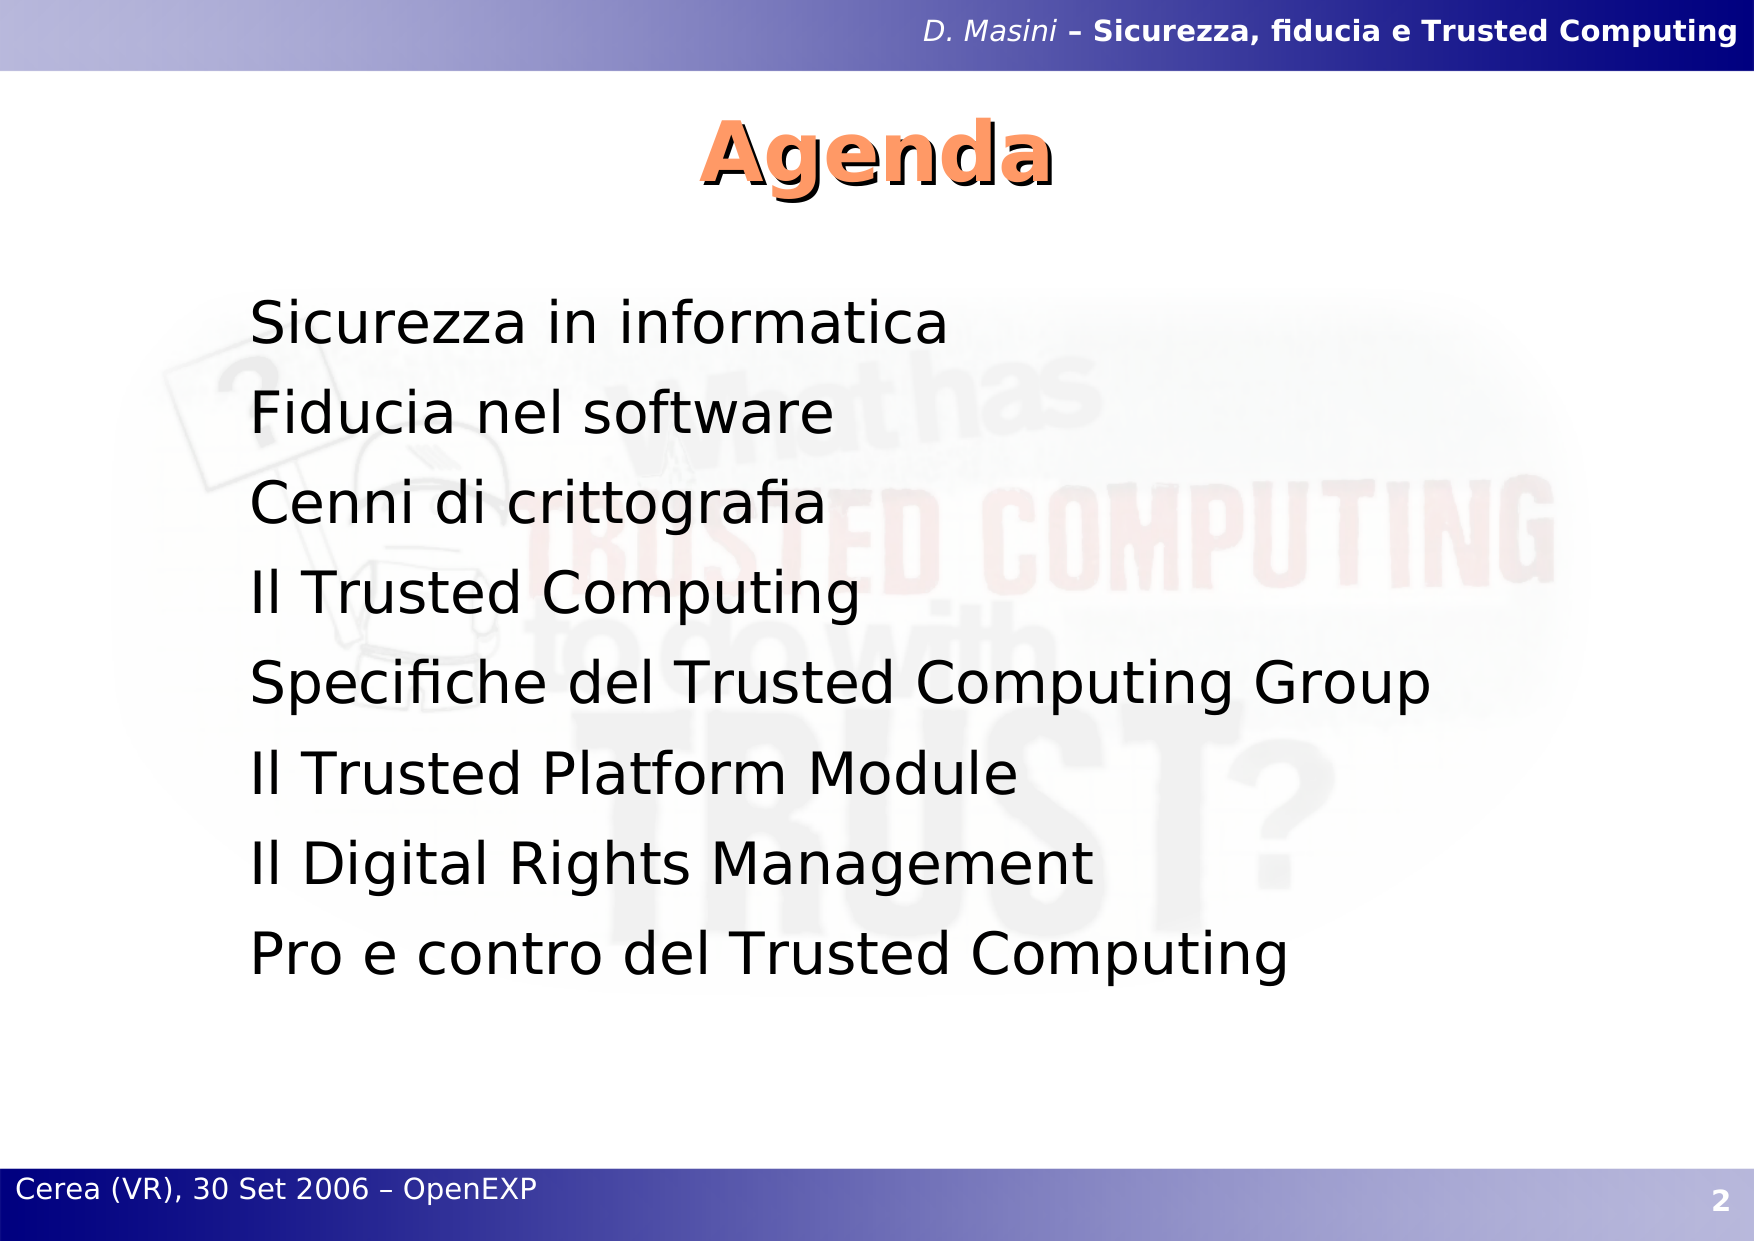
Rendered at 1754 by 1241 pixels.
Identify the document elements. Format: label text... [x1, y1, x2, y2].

title Agenda [87, 49, 1667, 257]
list Sicurezza in informatica Fiducia nel software Cenni di crittografia Il Trusted Computing Specifiche del Trusted Computing Group Il Trusted Platform Module Il Digital Rights Management Pro e contro del Trusted Computing [249, 289, 1505, 1081]
text_box D. Masini – Sicurezza, fiducia e Trusted Computing [602, 7, 1754, 63]
text_box Cerea (VR), 30 Set 2006 – OpenEXP [0, 1175, 1314, 1234]
picture [0, 0, 1754, 1241]
text_box <numero> [1641, 1185, 1732, 1223]
